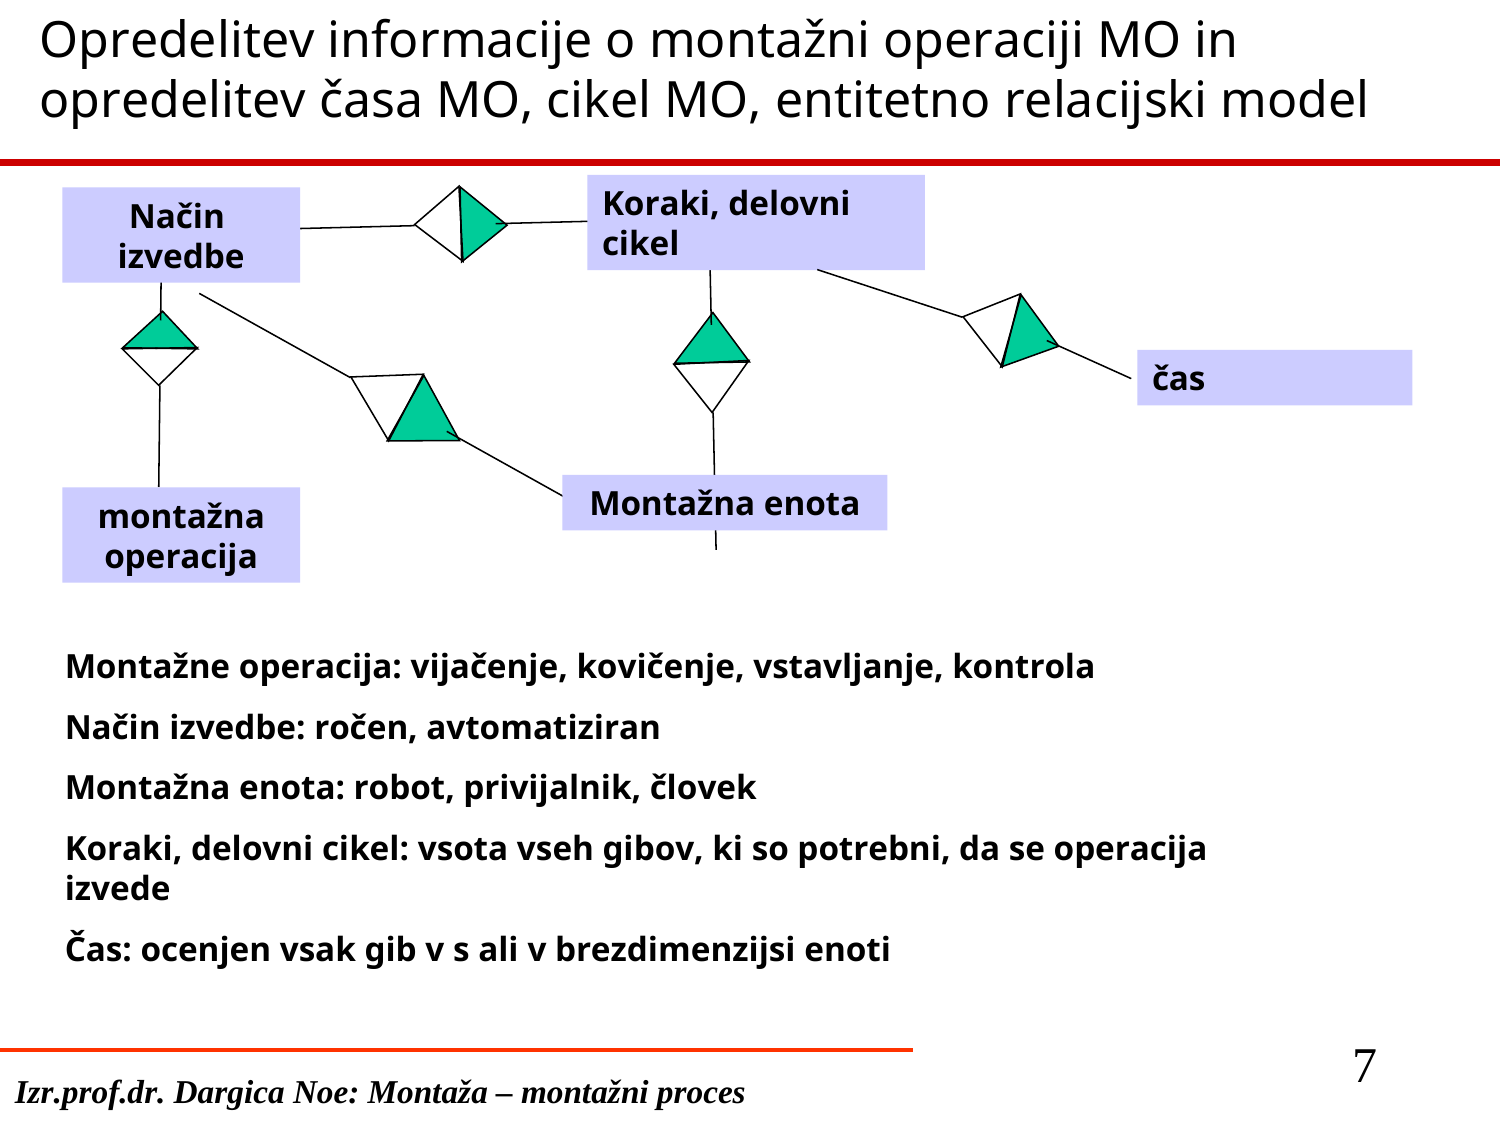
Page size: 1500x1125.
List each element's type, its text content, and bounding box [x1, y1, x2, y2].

text_box Montažna enota [562, 474, 888, 531]
text_box Opredelitev informacije o montažni operaciji MO in opredelitev časa MO, cikel MO, entitetno relacijski model [24, 0, 1500, 136]
text_box Koraki, delovni cikel [587, 174, 925, 271]
text_box Način izvedbe [62, 187, 301, 283]
text_box čas [1137, 349, 1413, 406]
text_box Montažne operacija: vijačenje, kovičenje, vstavljanje, kontrola Način izvedbe: ročen, avtomatiziran Montažna enota: robot, privijalnik, človek Koraki, delovni cikel: vsota vseh gibov, ki so potrebni, da se operacija izvede Čas: ocenjen vsak gib v s ali v brezdimenzijsi enoti [50, 637, 1313, 976]
text_box montažna operacija [62, 487, 301, 583]
